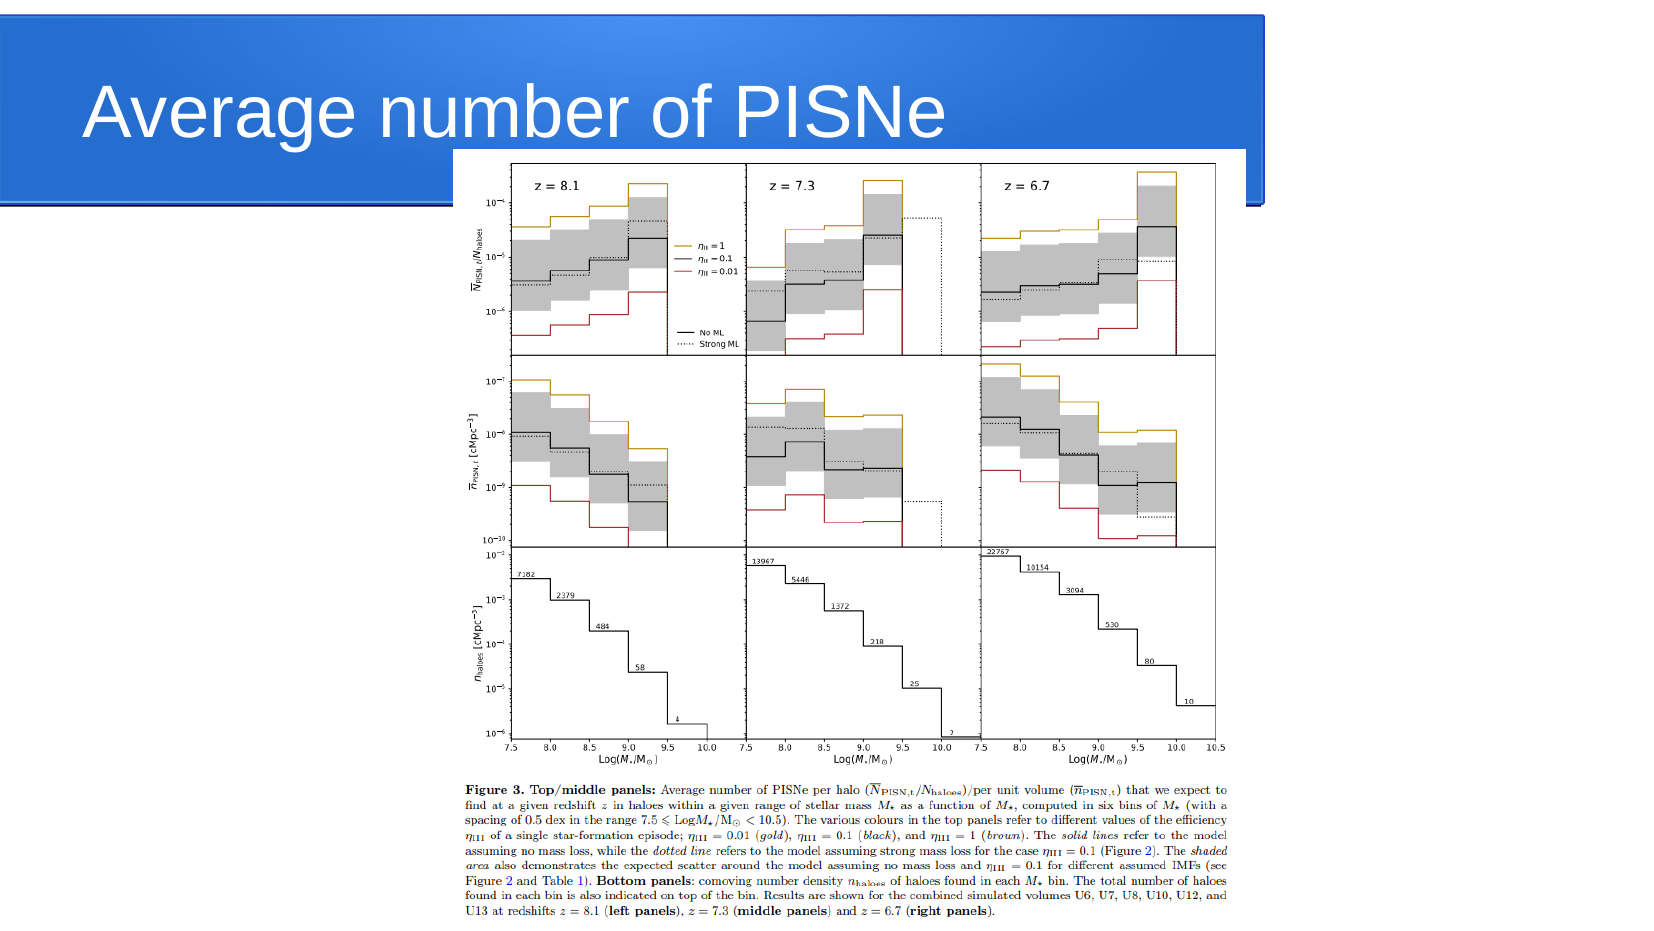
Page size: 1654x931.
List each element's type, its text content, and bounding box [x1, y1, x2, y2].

title Average number of PISNe [82, 35, 1235, 189]
picture [453, 149, 1246, 926]
